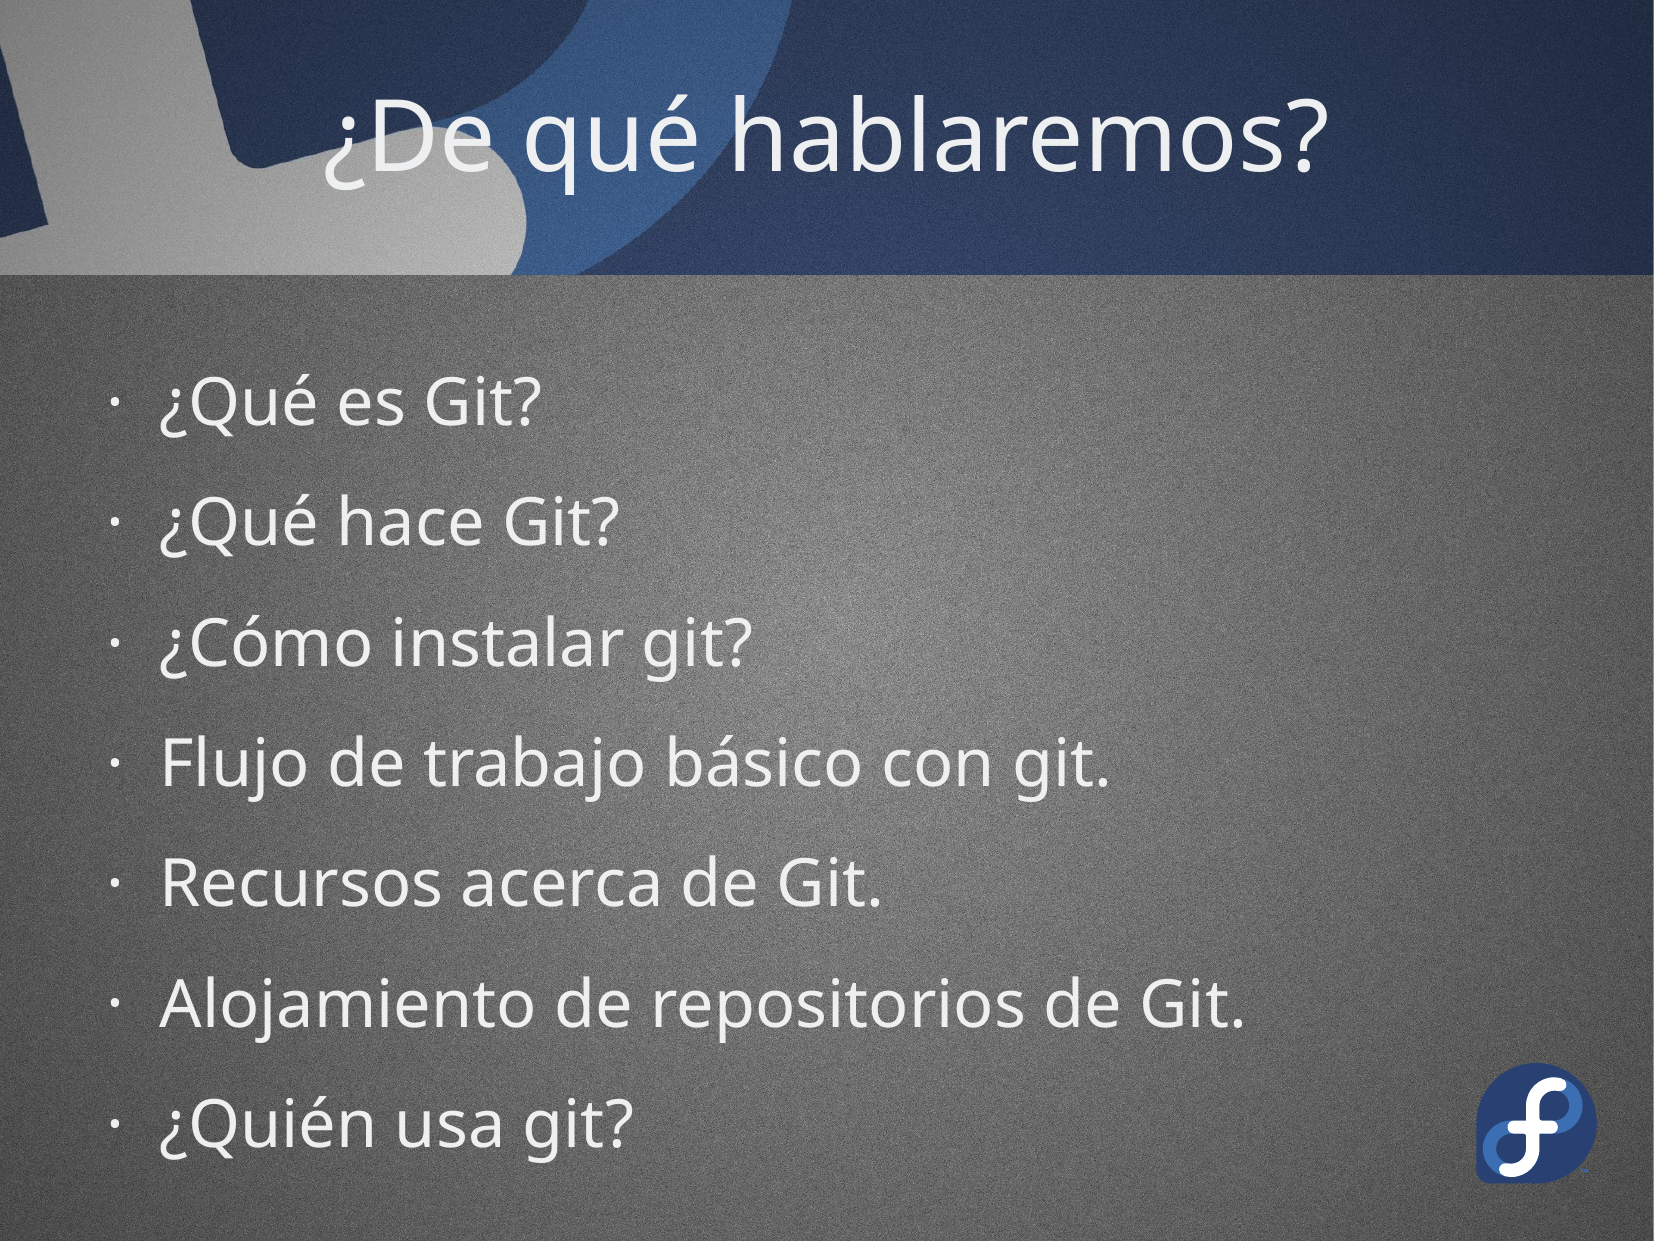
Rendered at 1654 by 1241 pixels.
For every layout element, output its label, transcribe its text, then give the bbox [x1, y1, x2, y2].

picture [0, 0, 1654, 1241]
list ¿Qué es Git? ¿Qué hace Git? ¿Cómo instalar git? Flujo de trabajo básico con git. Recursos acerca de Git. Alojamiento de repositorios de Git. ¿Quién usa git? [88, 354, 1565, 1076]
title ¿De qué hablaremos? [88, 29, 1565, 237]
